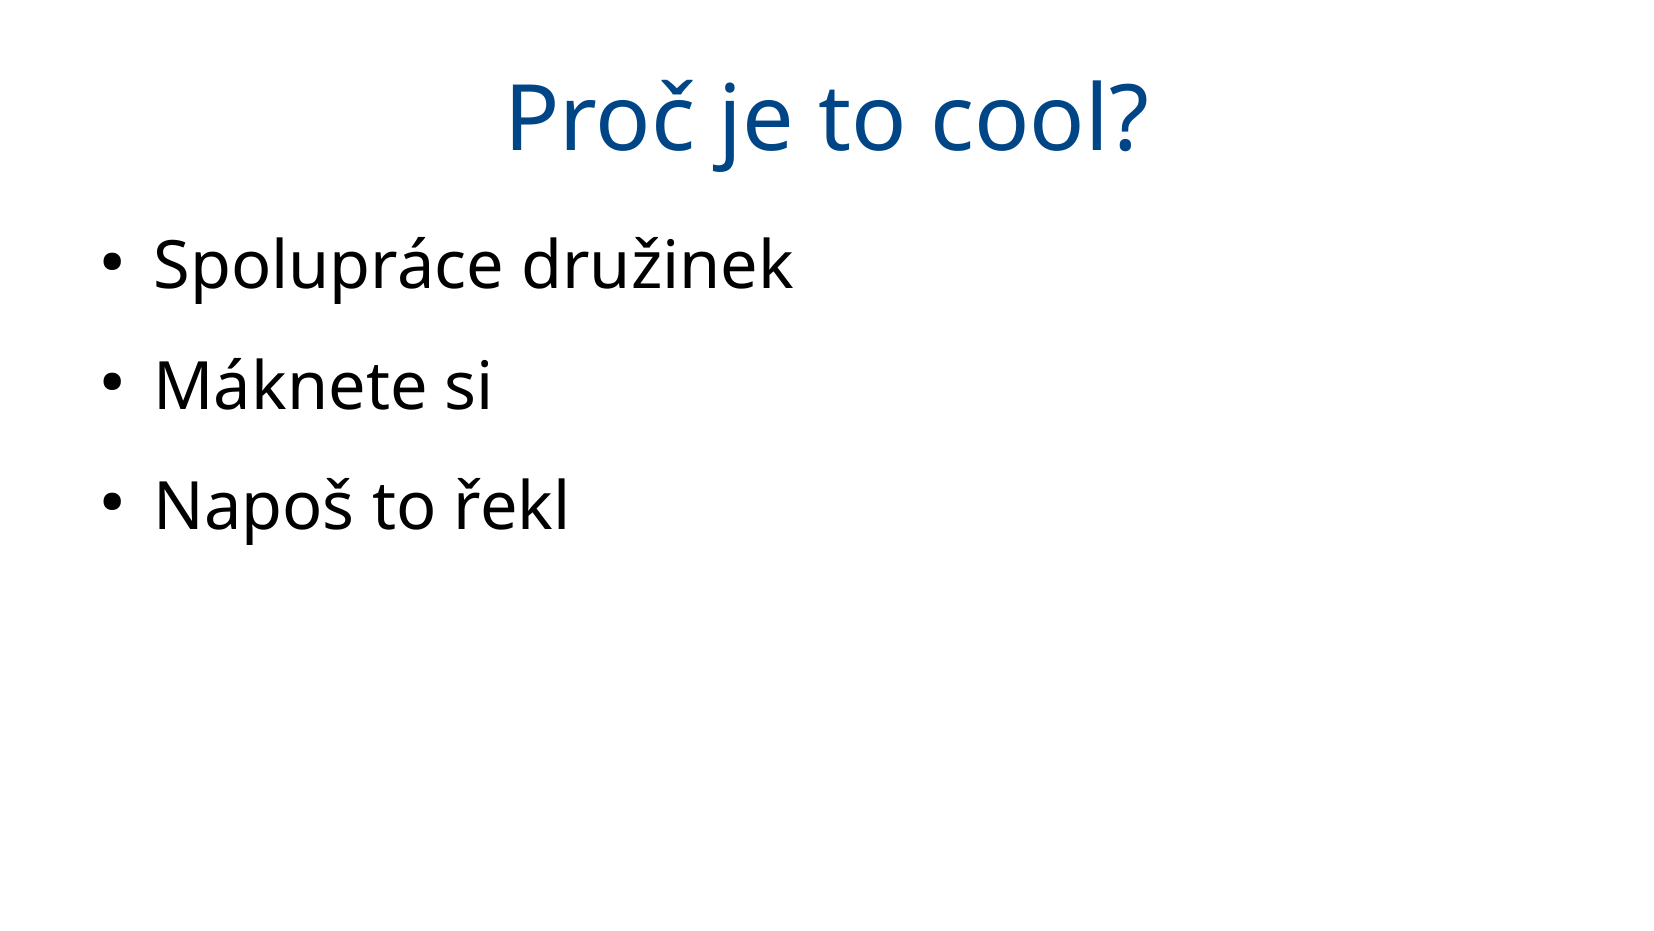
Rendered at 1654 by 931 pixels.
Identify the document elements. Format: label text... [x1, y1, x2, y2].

list Spolupráce družinek Máknete si Napoš to řekl [82, 217, 1571, 758]
title Proč je to cool? [82, 37, 1571, 193]
